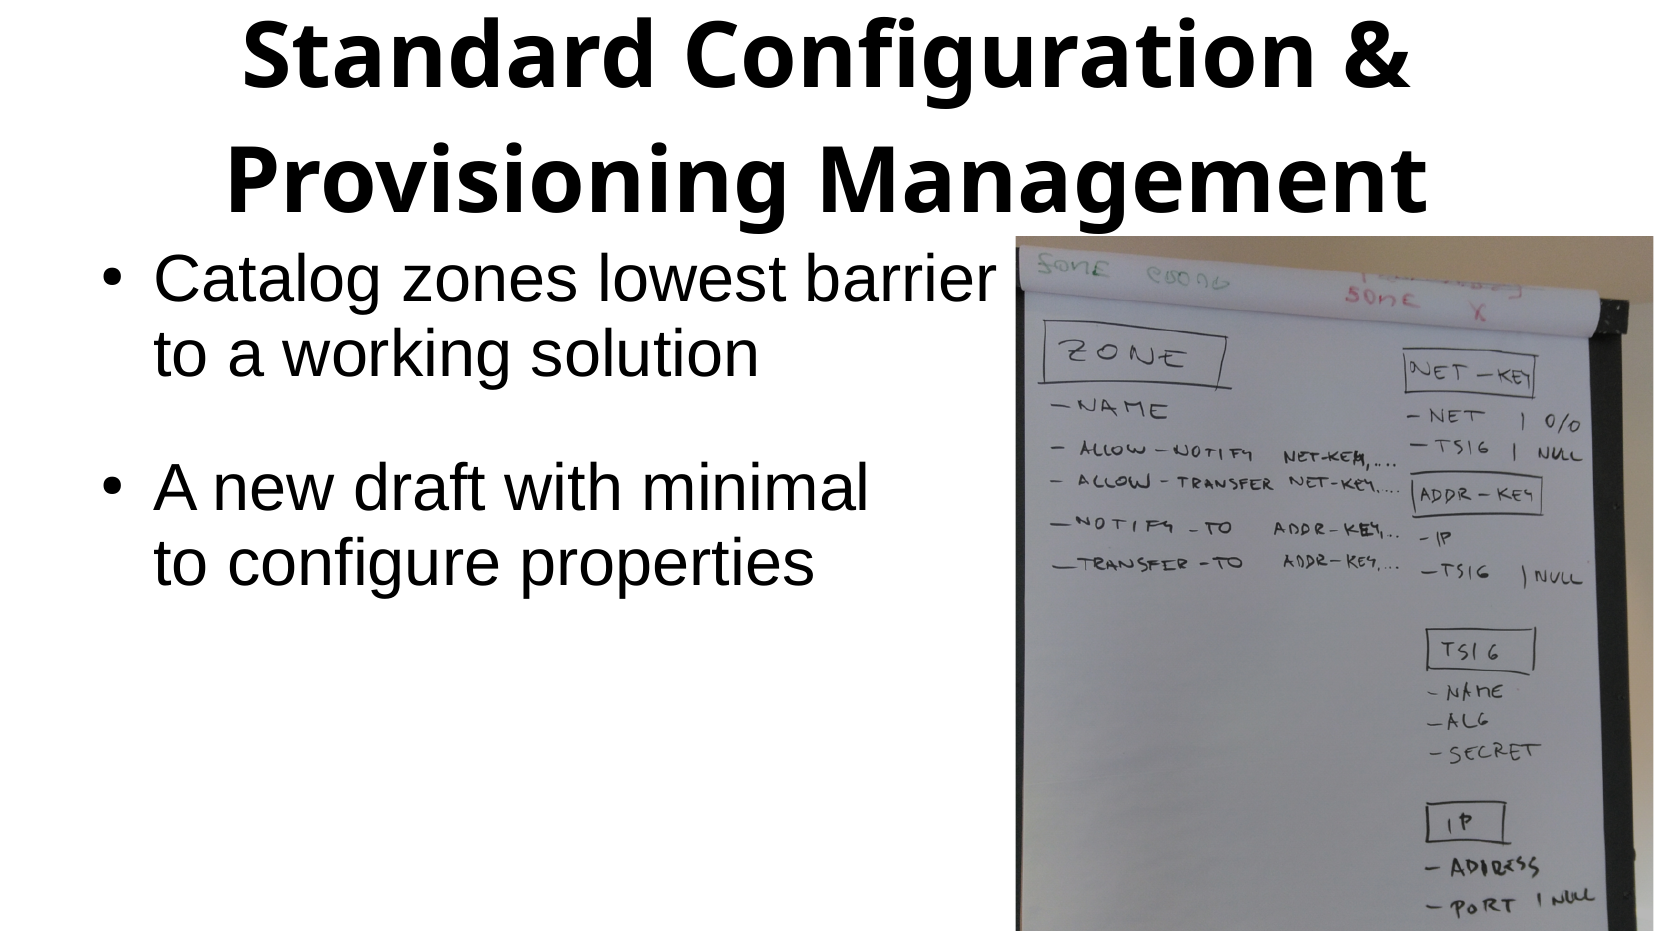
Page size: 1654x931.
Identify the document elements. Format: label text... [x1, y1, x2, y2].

list Catalog zones lowest barrier to a working solution A new draft with minimal to configure properties [82, 241, 1015, 910]
picture [1015, 236, 1654, 931]
title Standard Configuration & Provisioning Management [82, 8, 1571, 221]
